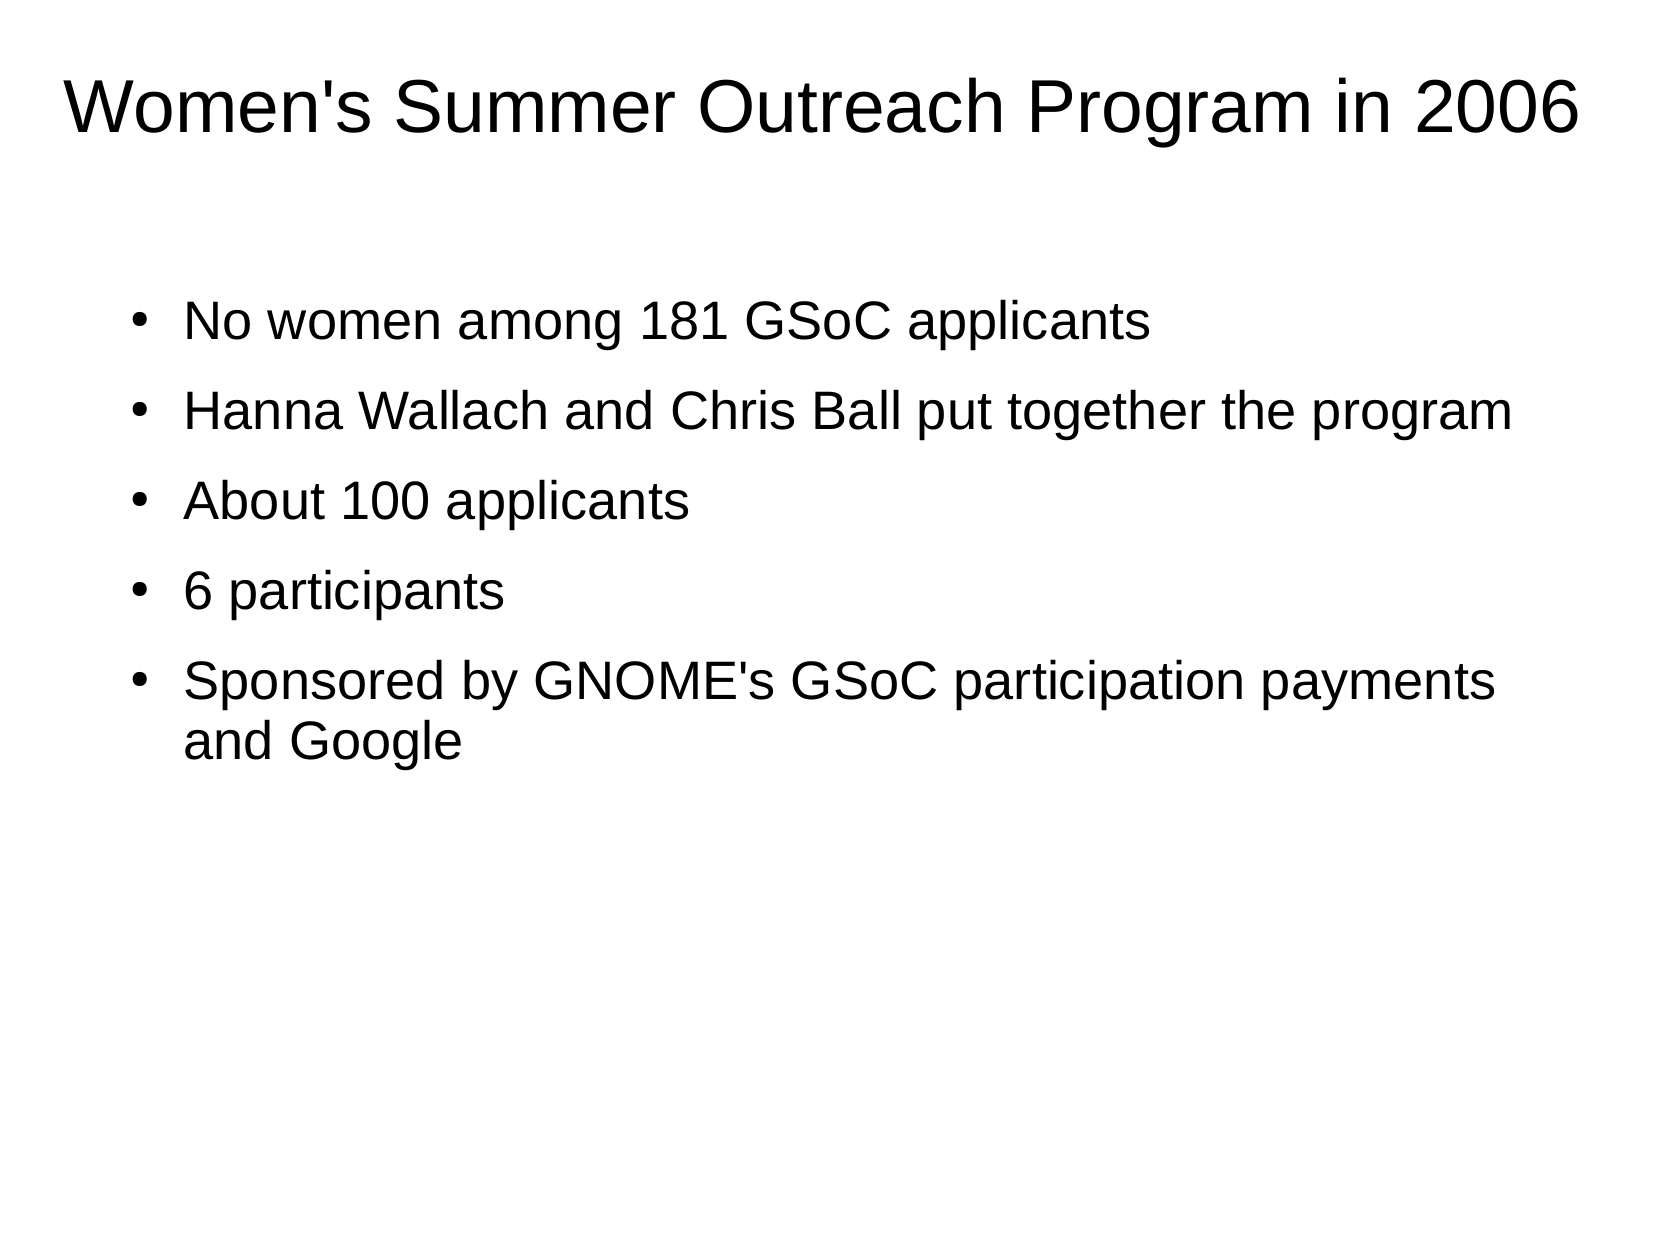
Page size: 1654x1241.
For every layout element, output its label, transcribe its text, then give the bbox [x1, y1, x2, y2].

list No women among 181 GSoC applicants Hanna Wallach and Chris Ball put together the program About 100 applicants 6 participants Sponsored by GNOME's GSoC participation payments and Google [112, 290, 1601, 788]
title Women's Summer Outreach Program in 2006 [0, 2, 1646, 211]
